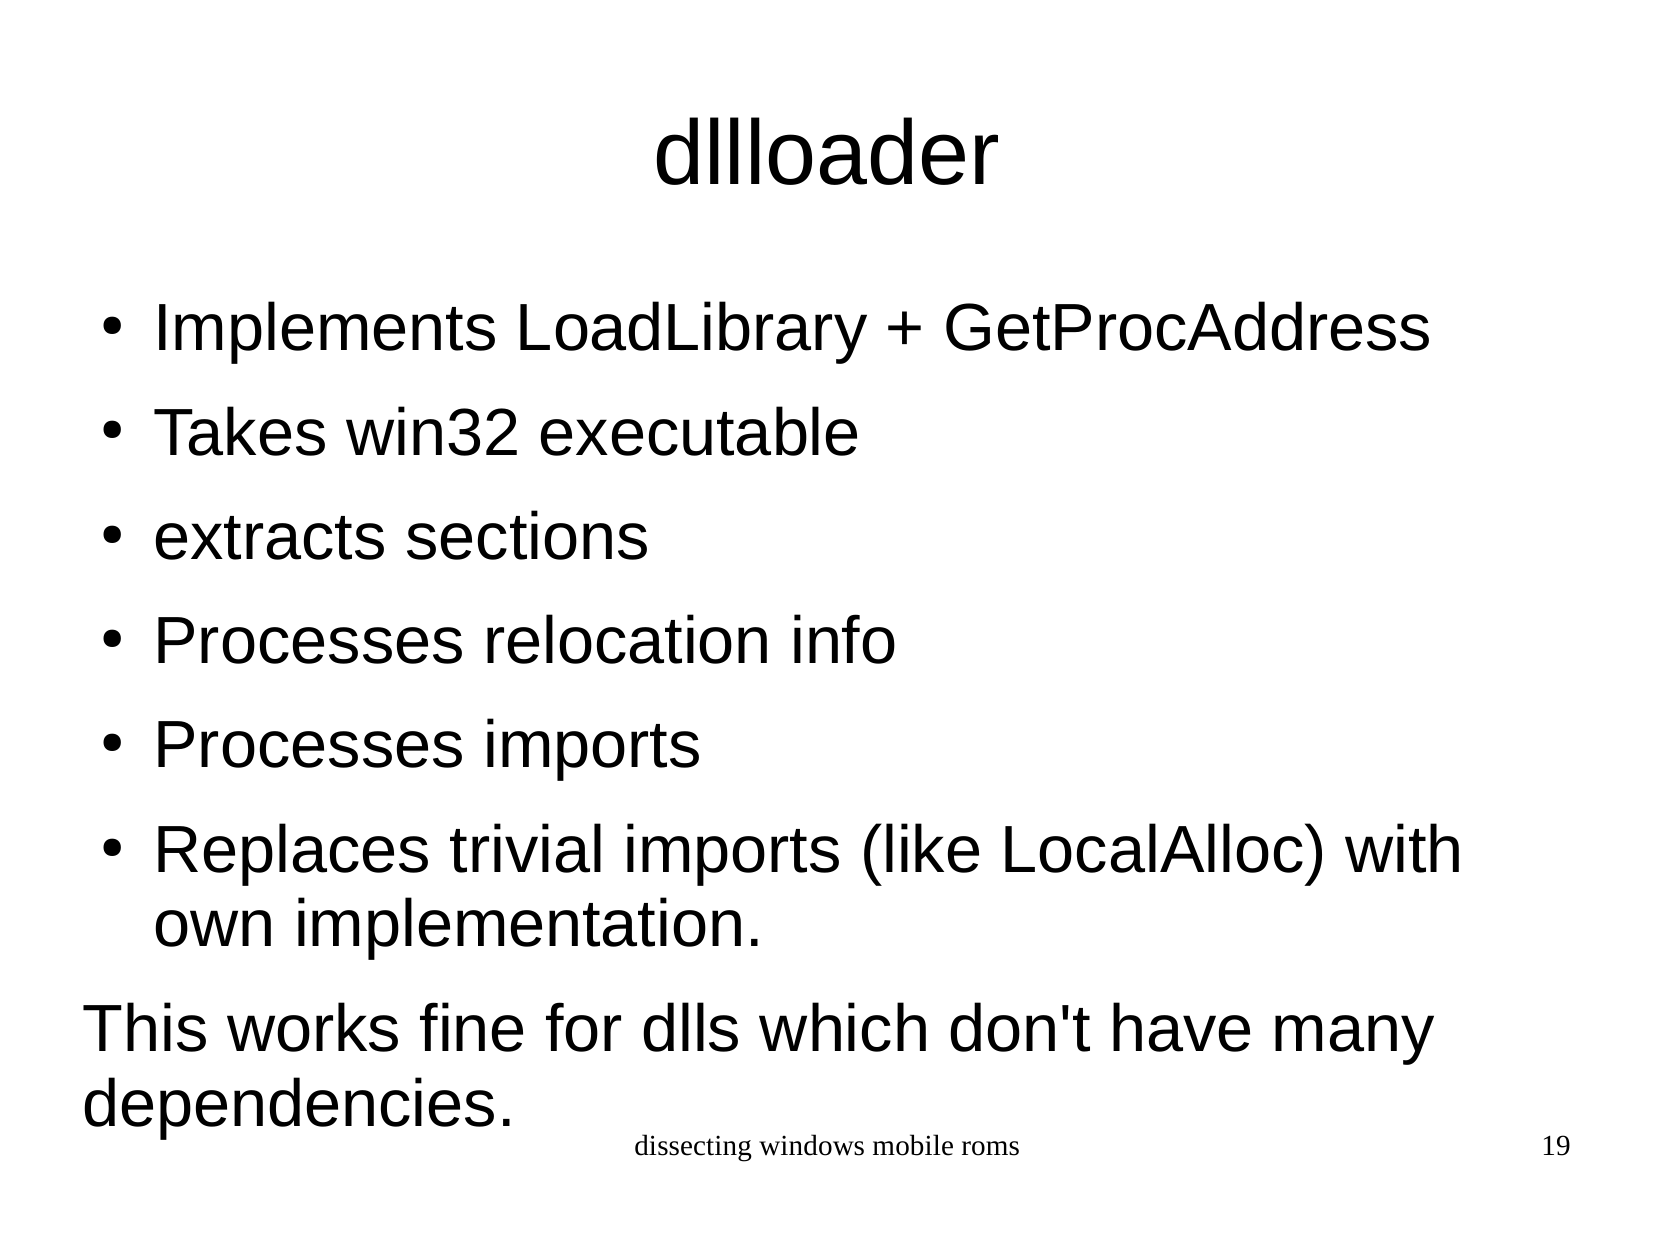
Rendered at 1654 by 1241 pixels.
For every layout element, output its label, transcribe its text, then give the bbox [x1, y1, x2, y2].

list Implements LoadLibrary + GetProcAddress Takes win32 executable extracts sections Processes relocation info Processes imports Replaces trivial imports (like LocalAlloc) with own implementation. This works fine for dlls which don't have many dependencies. [82, 290, 1571, 1139]
title dllloader [82, 56, 1571, 250]
